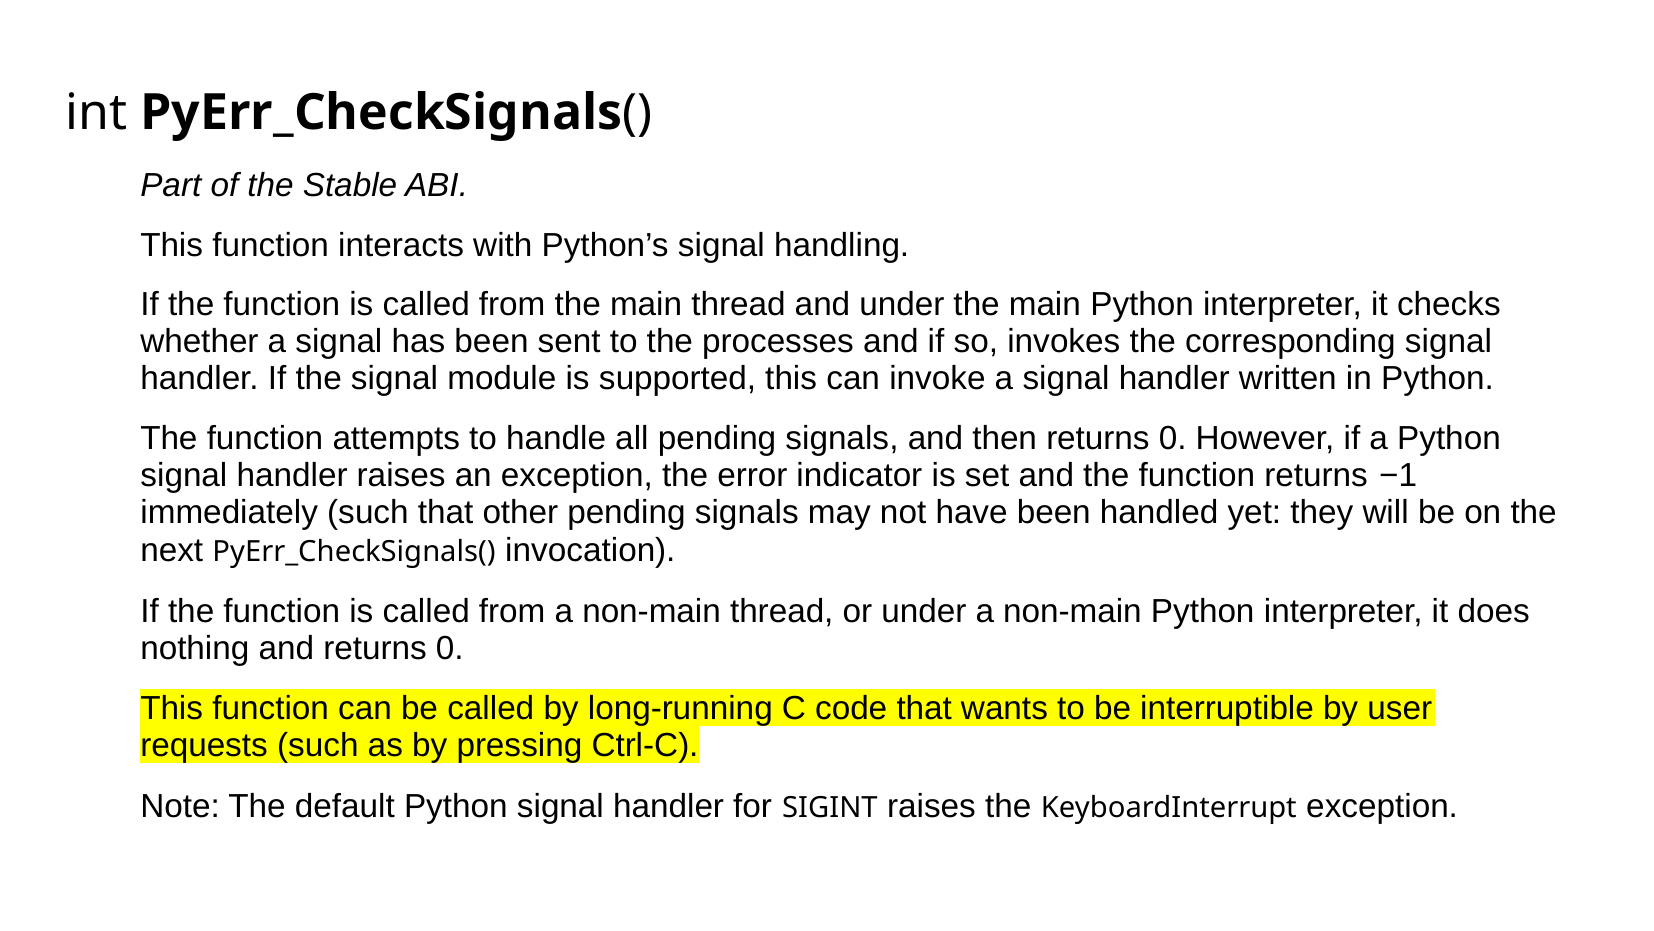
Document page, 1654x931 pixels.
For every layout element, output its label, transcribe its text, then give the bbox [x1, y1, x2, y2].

text_box int PyErr_CheckSignals() Part of the Stable ABI. This function interacts with Python’s signal handling. If the function is called from the main thread and under the main Python interpreter, it checks whether a signal has been sent to the processes and if so, invokes the corresponding signal handler. If the signal module is supported, this can invoke a signal handler written in Python. The function attempts to handle all pending signals, and then returns 0. However, if a Python signal handler raises an exception, the error indicator is set and the function returns −1 immediately (such that other pending signals may not have been handled yet: they will be on the next PyErr_CheckSignals() invocation). If the function is called from a non-main thread, or under a non-main Python interpreter, it does nothing and returns 0. This function can be called by long-running C code that wants to be interruptible by user requests (such as by pressing Ctrl-C). Note: The default Python signal handler for SIGINT raises the KeyboardInterrupt exception. [50, 68, 1576, 863]
